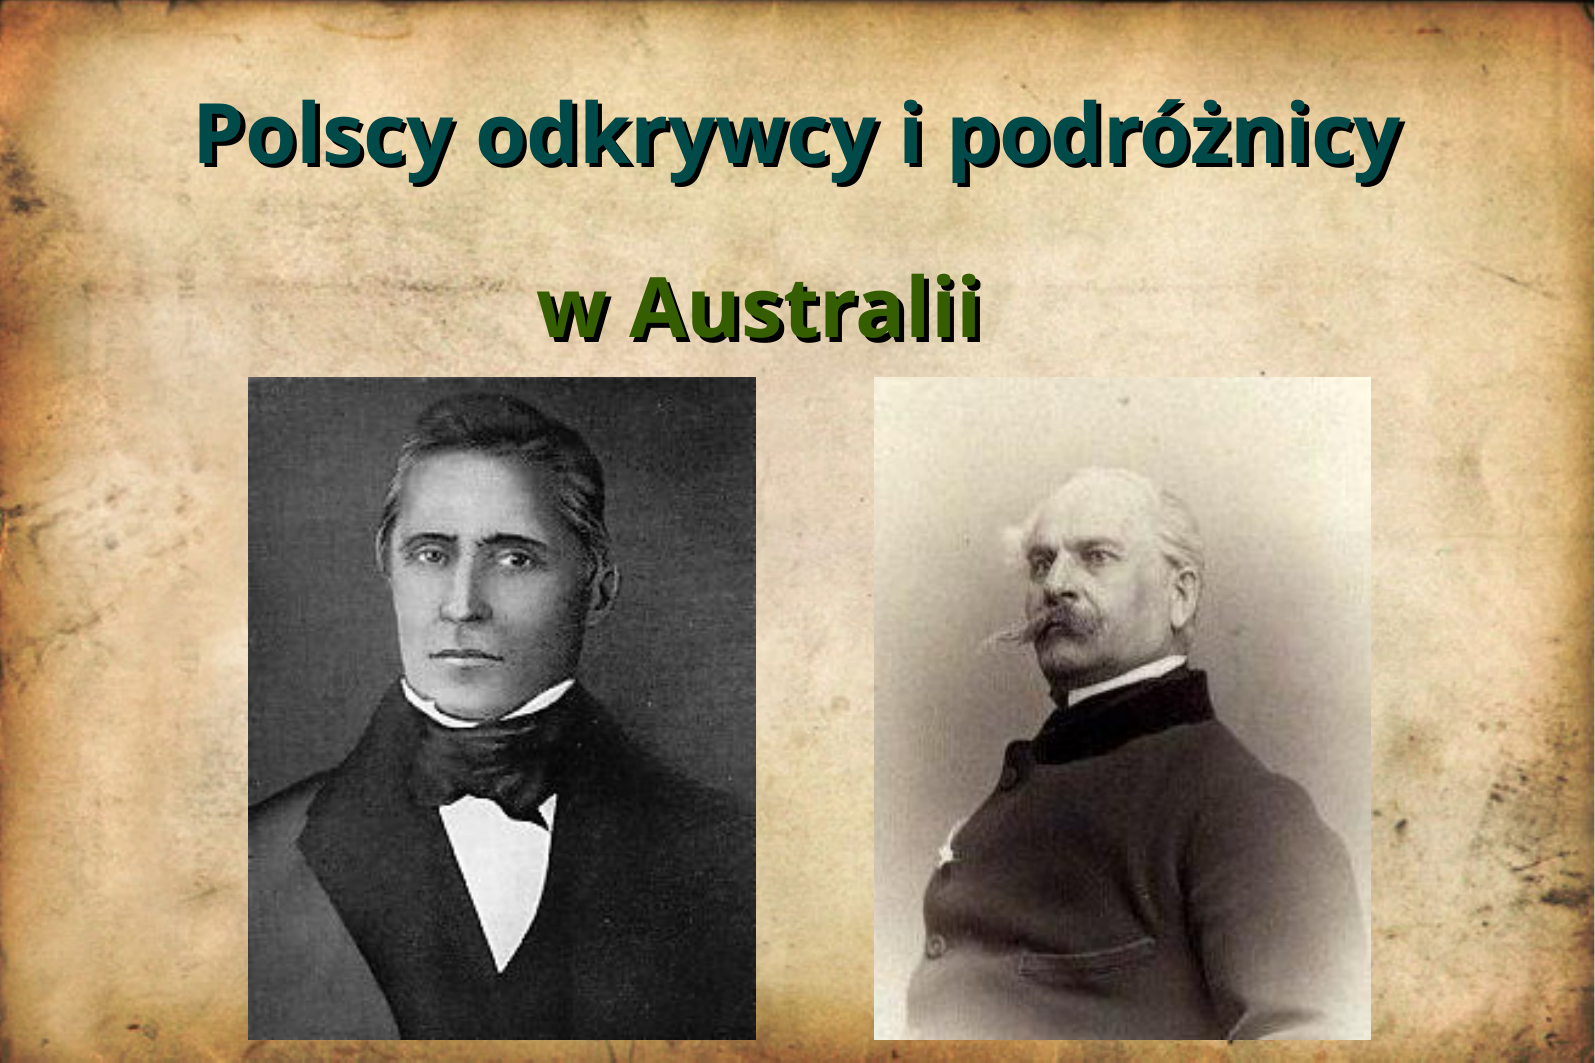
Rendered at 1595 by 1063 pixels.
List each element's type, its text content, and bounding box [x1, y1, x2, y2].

list w Australii [79, 248, 1515, 951]
picture [0, 0, 1595, 1063]
title Polscy odkrywcy i podróżnicy [79, 42, 1515, 220]
